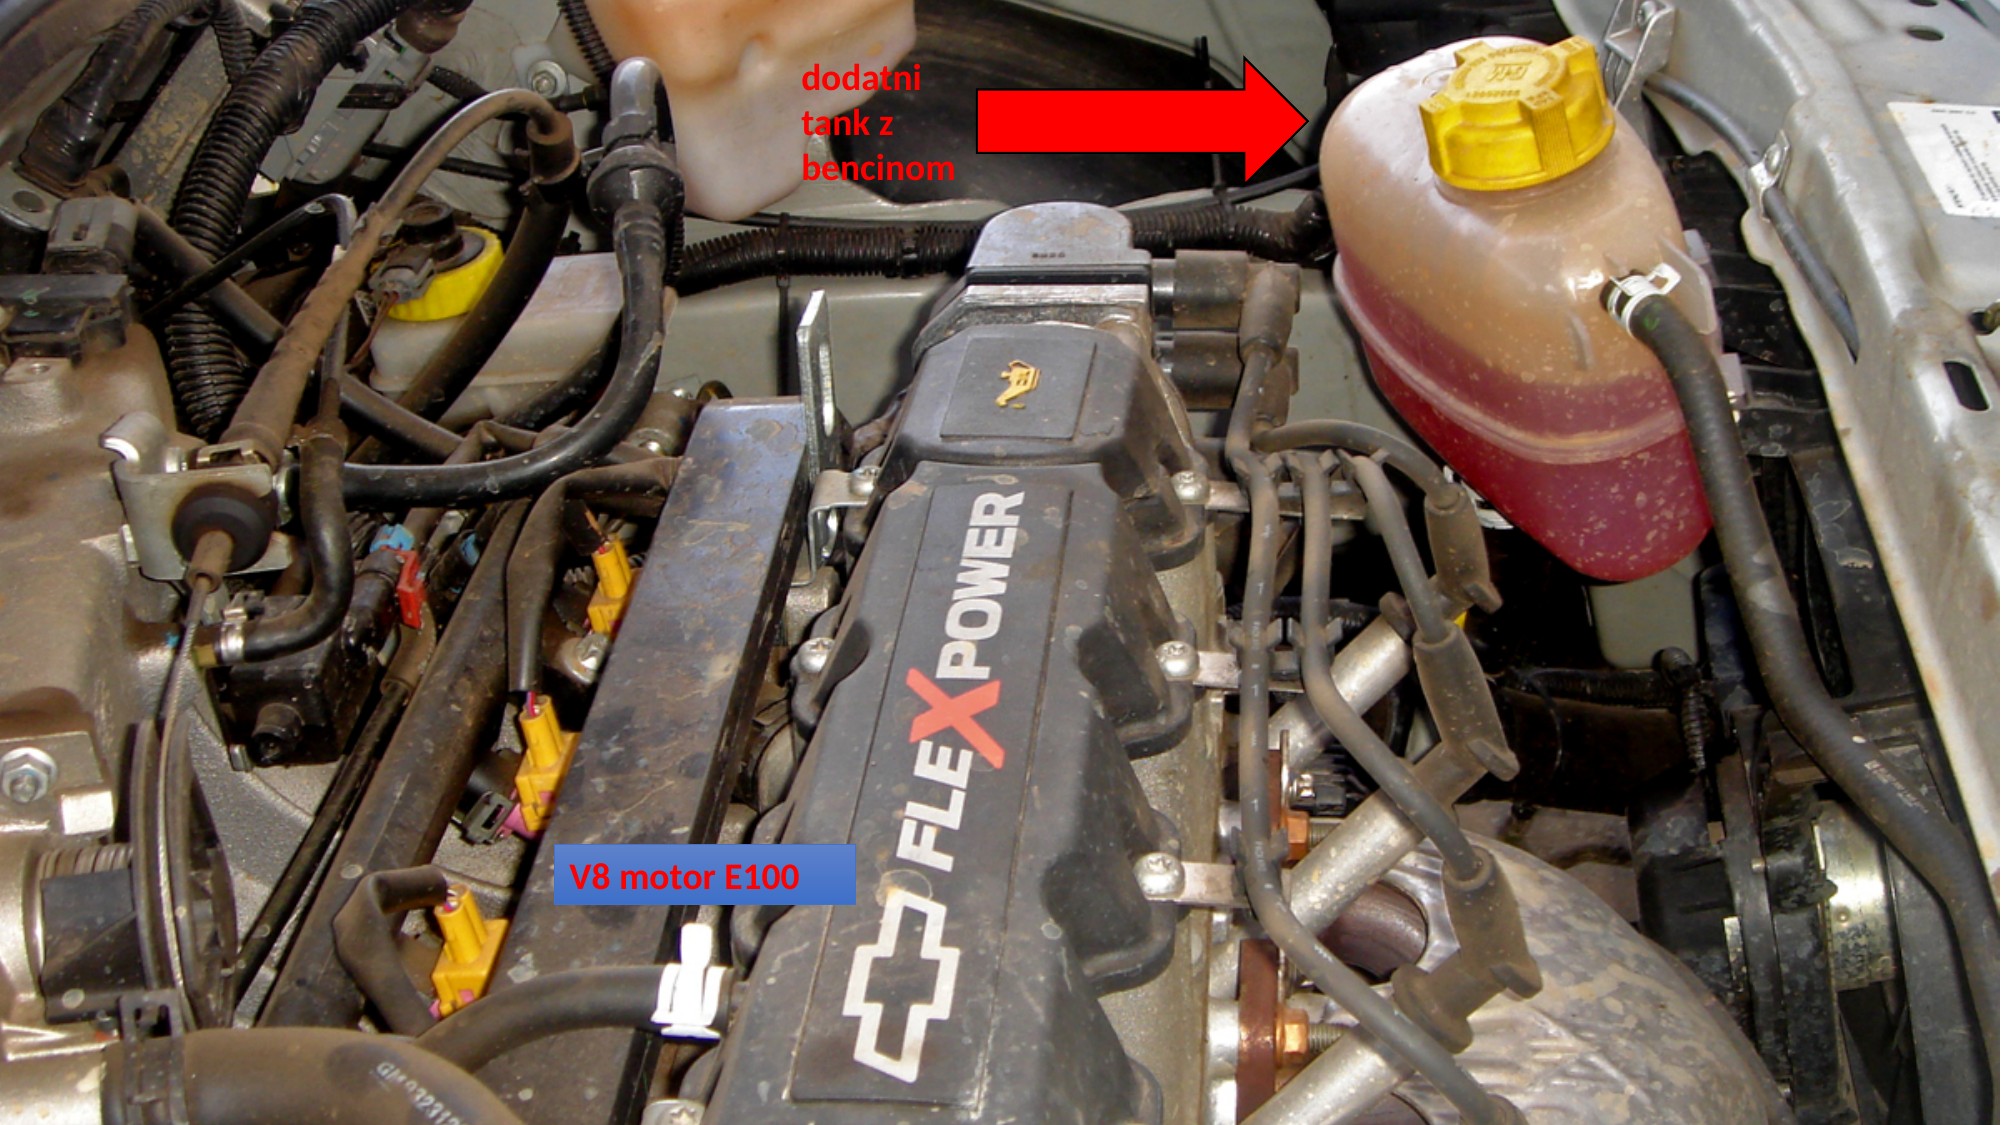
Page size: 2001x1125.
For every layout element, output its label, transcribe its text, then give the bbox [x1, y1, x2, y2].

picture [0, 0, 2000, 1125]
text_box V8 motor E100 [554, 844, 856, 905]
text_box [989, 57, 1308, 185]
text_box dodatni tank z bencinom [786, 45, 989, 196]
